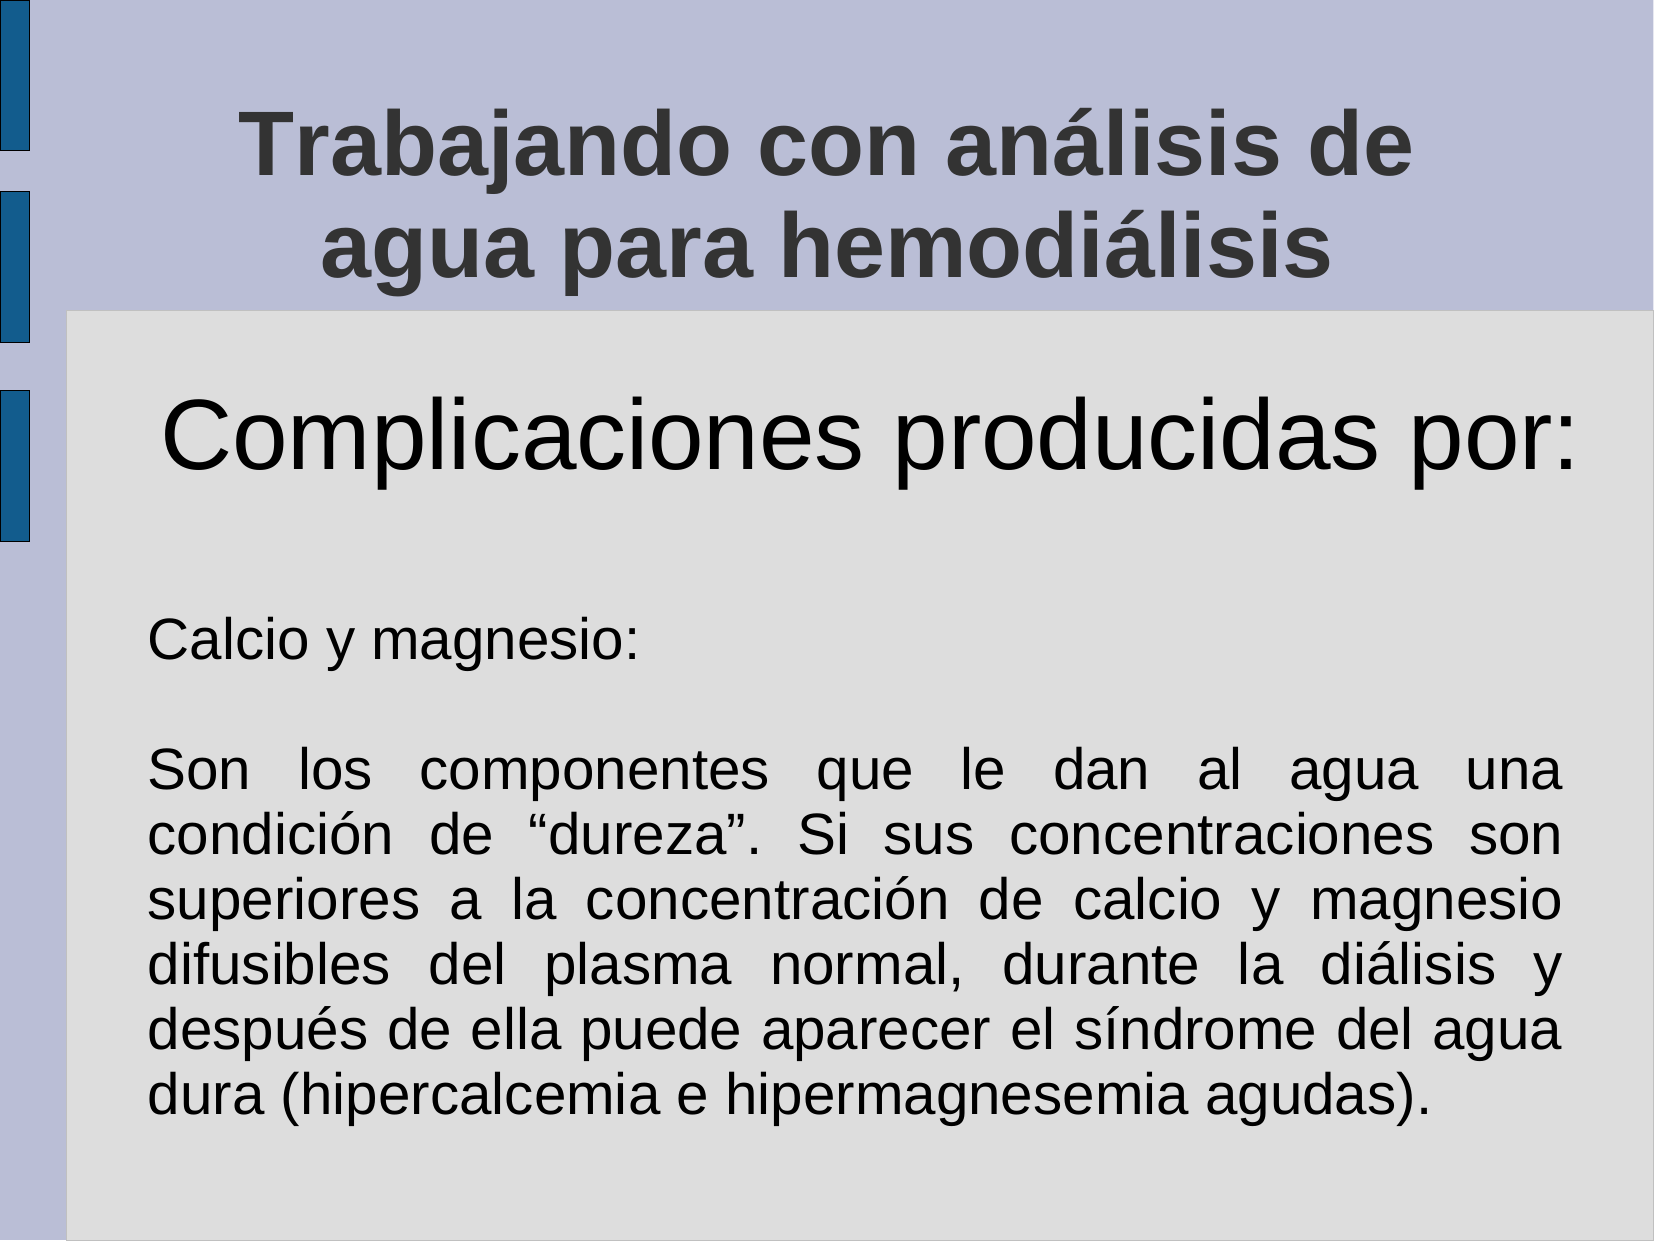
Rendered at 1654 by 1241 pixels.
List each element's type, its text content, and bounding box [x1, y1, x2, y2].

title Trabajando con análisis de agua para hemodiálisis [121, 91, 1534, 299]
subtitle Complicaciones producidas por: [118, 324, 1625, 546]
text_box Calcio y magnesio: Son los componentes que le dan al agua una condición de “dureza”. Si sus concentraciones son superiores a la concentración de calcio y magnesio difusibles del plasma normal, durante la diálisis y después de ella puede aparecer el síndrome del agua dura (hipercalcemia e hipermagnesemia agudas). [147, 552, 1565, 1182]
